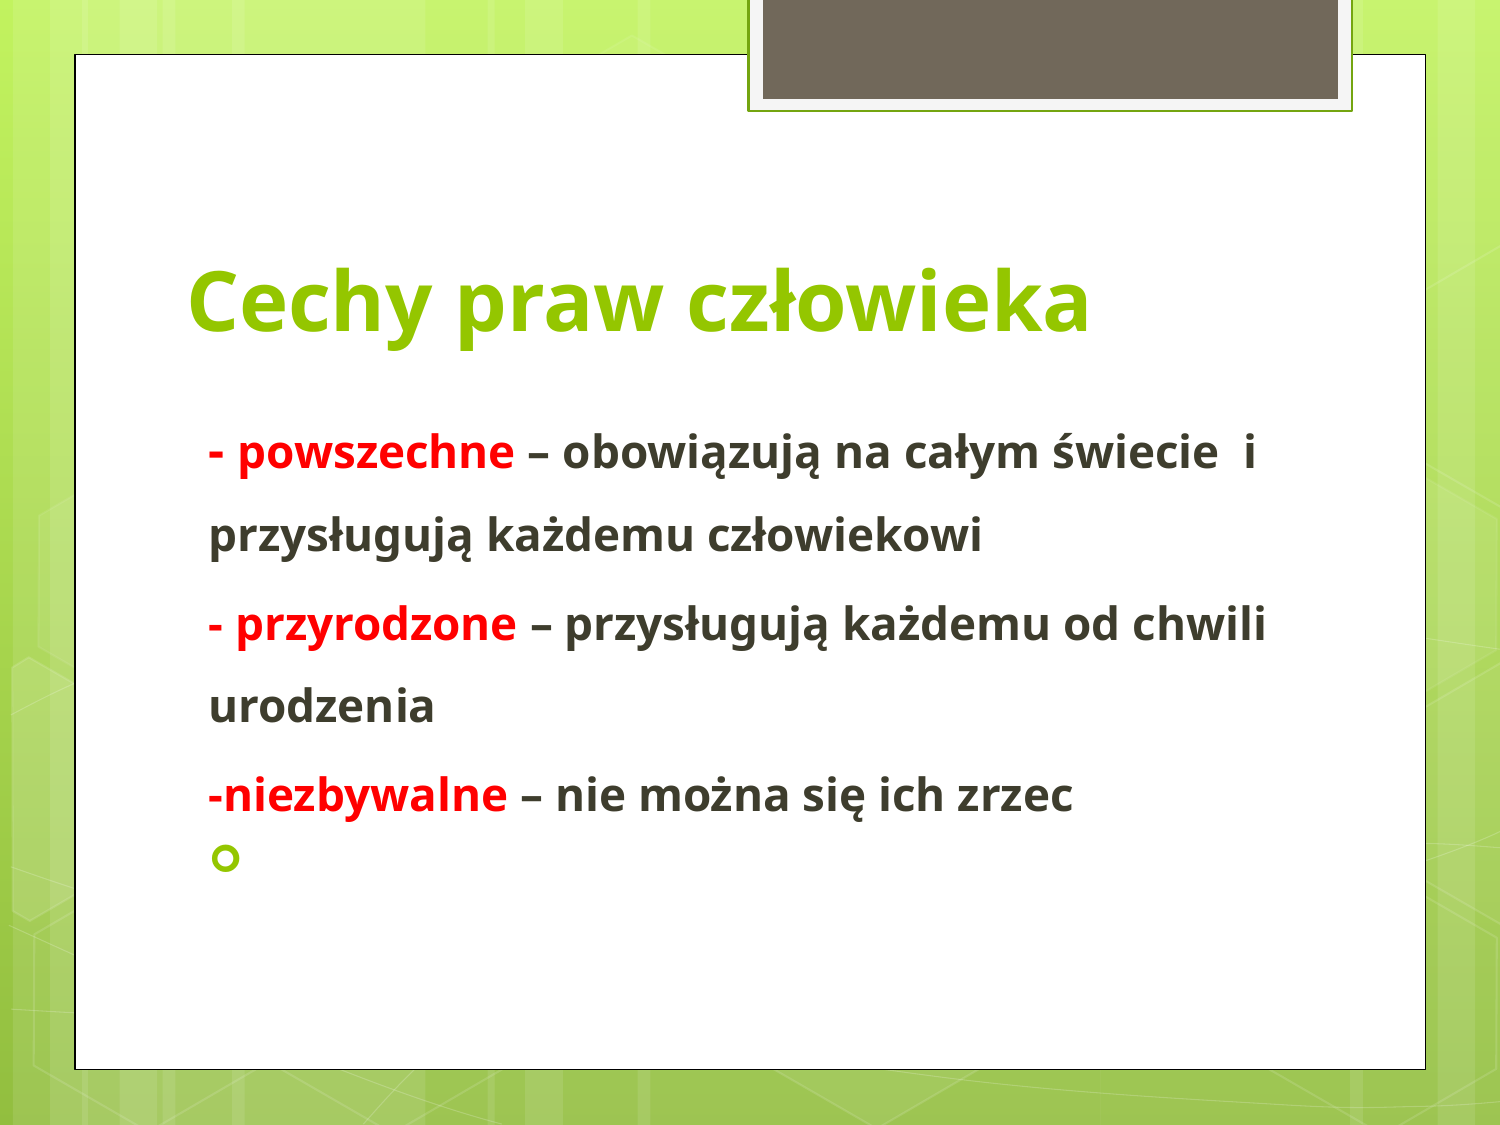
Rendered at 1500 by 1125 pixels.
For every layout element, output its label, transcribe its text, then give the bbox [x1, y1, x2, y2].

title Cechy praw człowieka [171, 168, 1324, 357]
list - powszechne – obowiązują na całym świecie i przysługują każdemu człowiekowi - przyrodzone – przysługują każdemu od chwili urodzenia -niezbywalne – nie można się ich zrzec [171, 381, 1283, 957]
